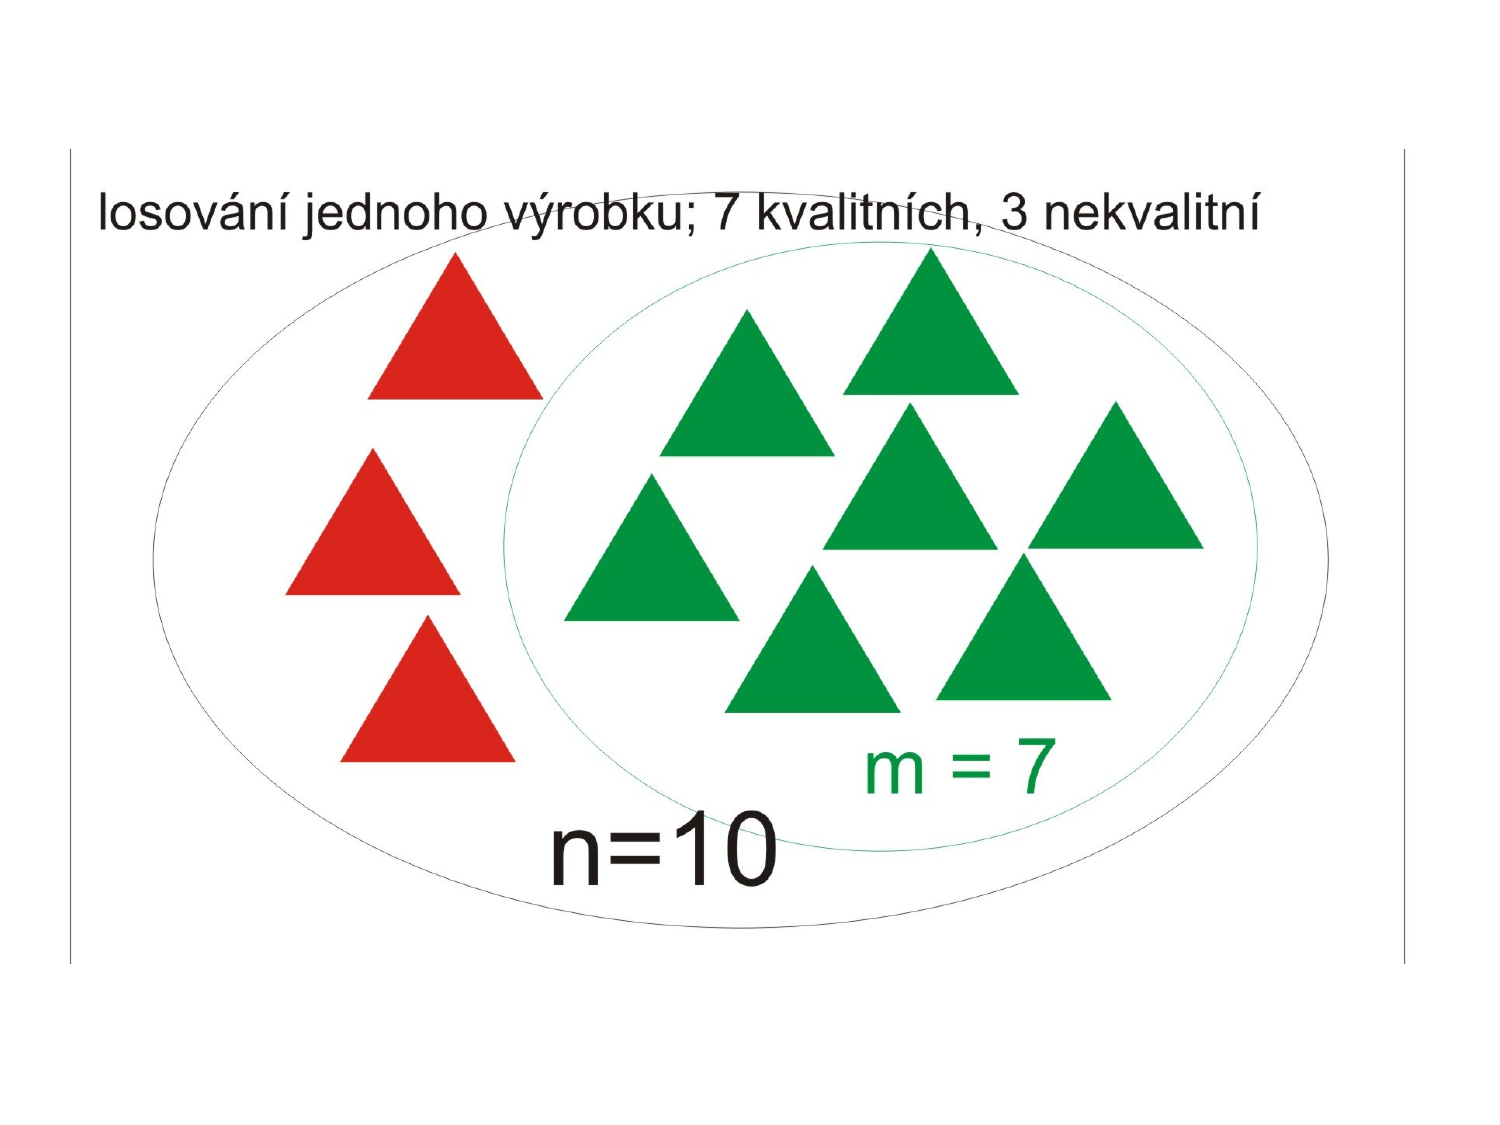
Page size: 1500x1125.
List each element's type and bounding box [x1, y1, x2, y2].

picture [62, 149, 1413, 964]
